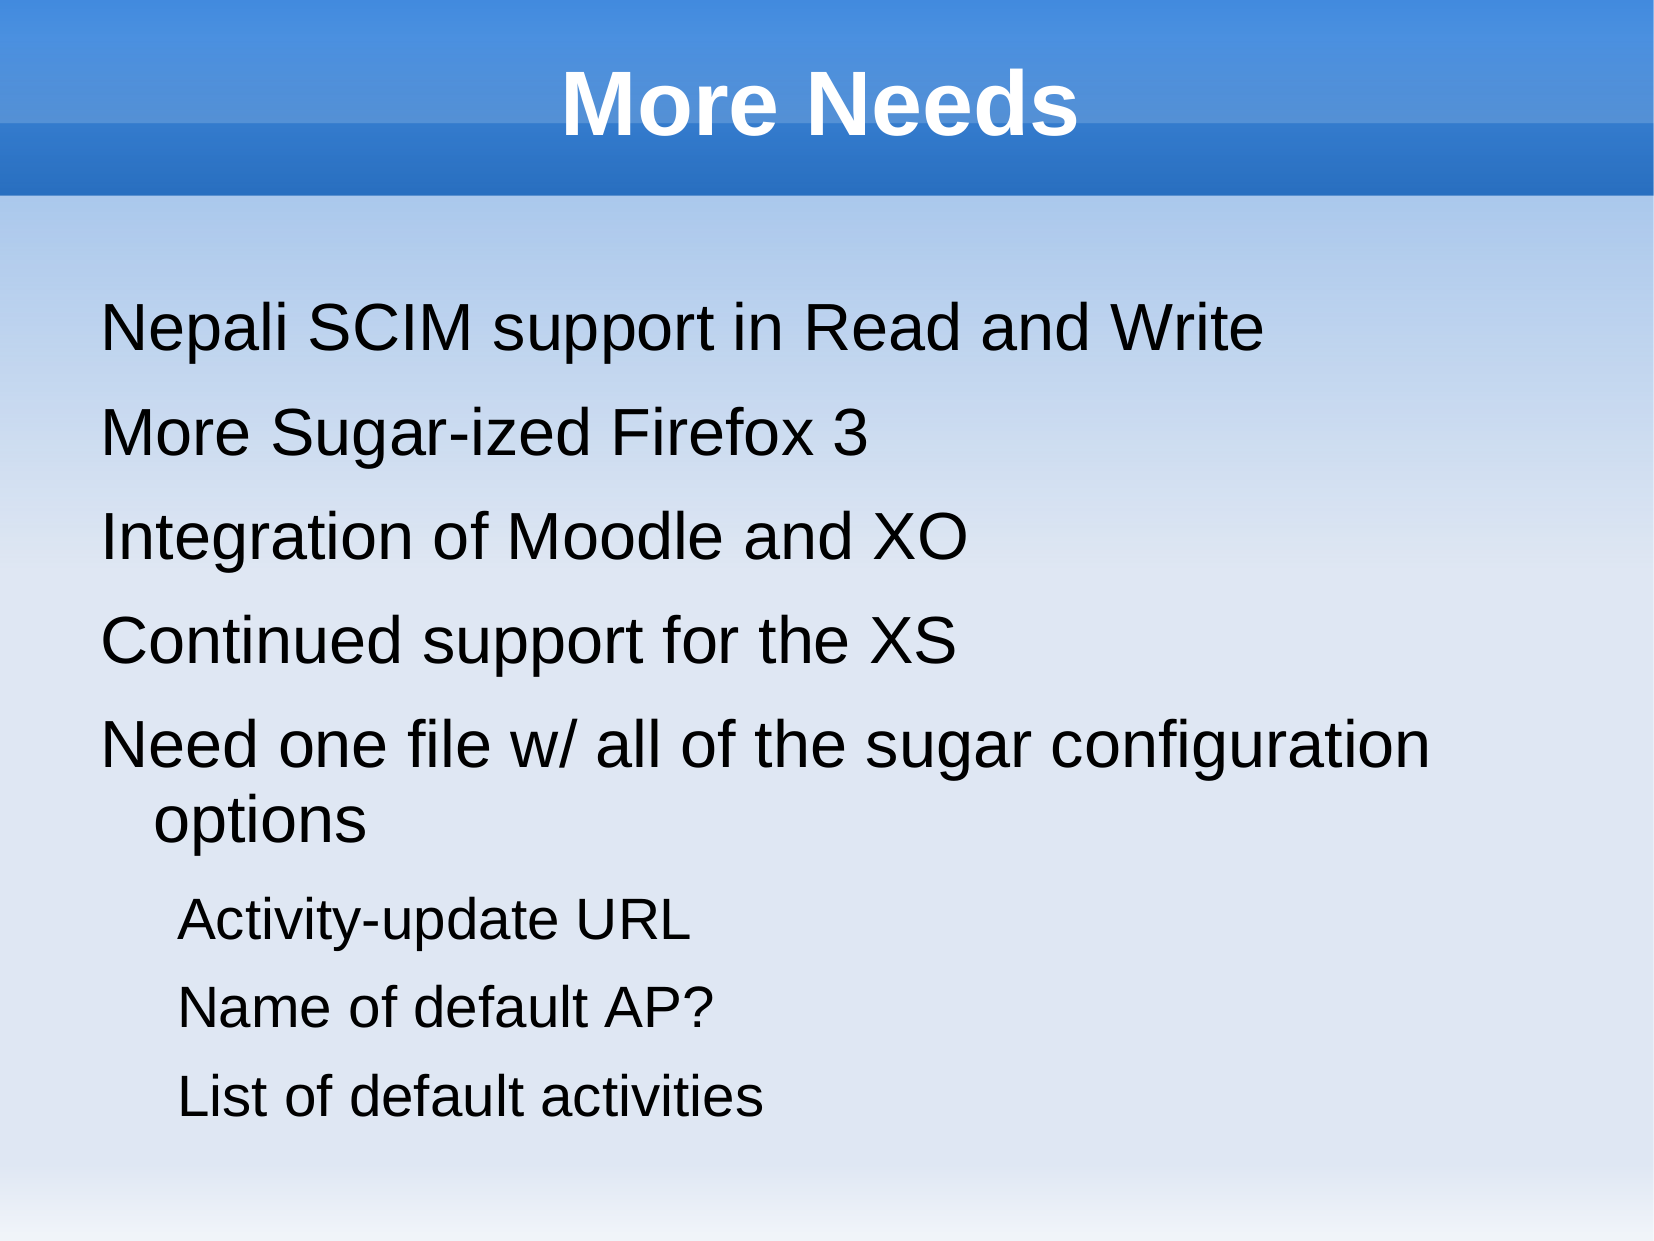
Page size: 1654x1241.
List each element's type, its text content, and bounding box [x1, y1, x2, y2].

picture [0, 0, 1654, 1241]
title More Needs [76, 7, 1565, 200]
list Nepali SCIM support in Read and Write More Sugar-ized Firefox 3 Integration of Moodle and XO Continued support for the XS Need one file w/ all of the sugar configuration options Activity-update URL Name of default AP? List of default activities [82, 290, 1571, 1201]
